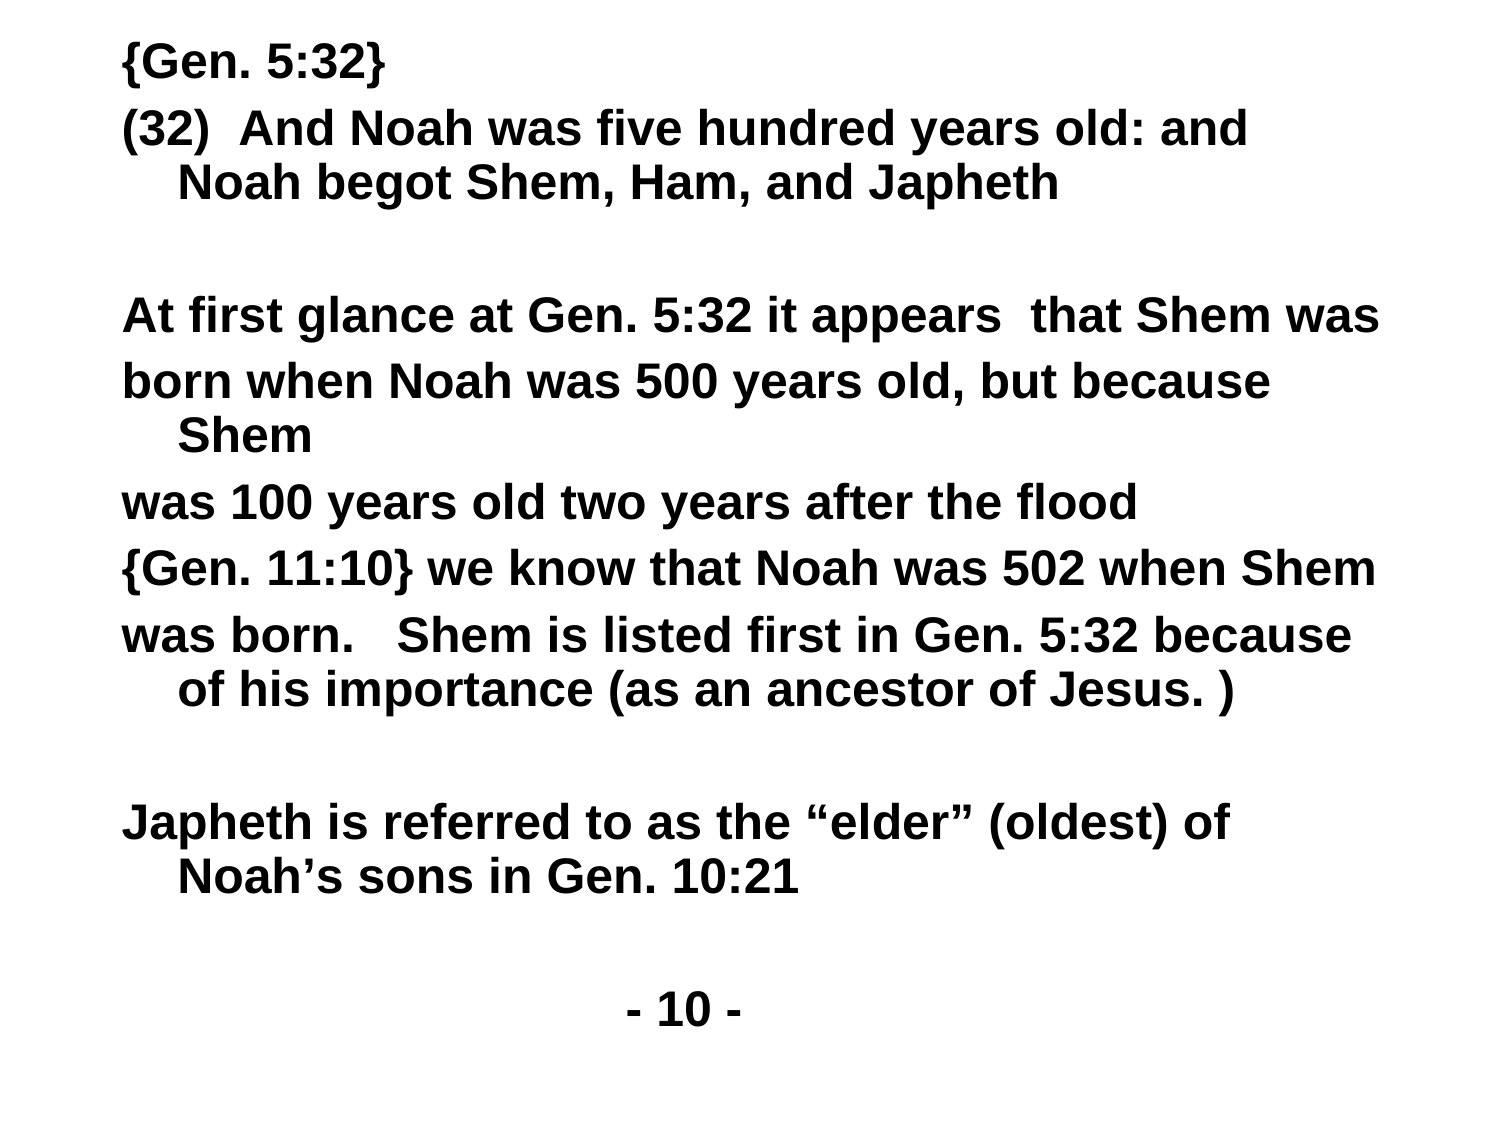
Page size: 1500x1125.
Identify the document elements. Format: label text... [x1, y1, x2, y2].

list {Gen. 5:32} (32) And Noah was five hundred years old: and Noah begot Shem, Ham, and Japheth At first glance at Gen. 5:32 it appears that Shem was born when Noah was 500 years old, but because Shem was 100 years old two years after the flood {Gen. 11:10} we know that Noah was 502 when Shem was born. Shem is listed first in Gen. 5:32 because of his importance (as an ancestor of Jesus. ) Japheth is referred to as the “elder” (oldest) of Noah’s sons in Gen. 10:21 - 10 - [50, 28, 1401, 1124]
